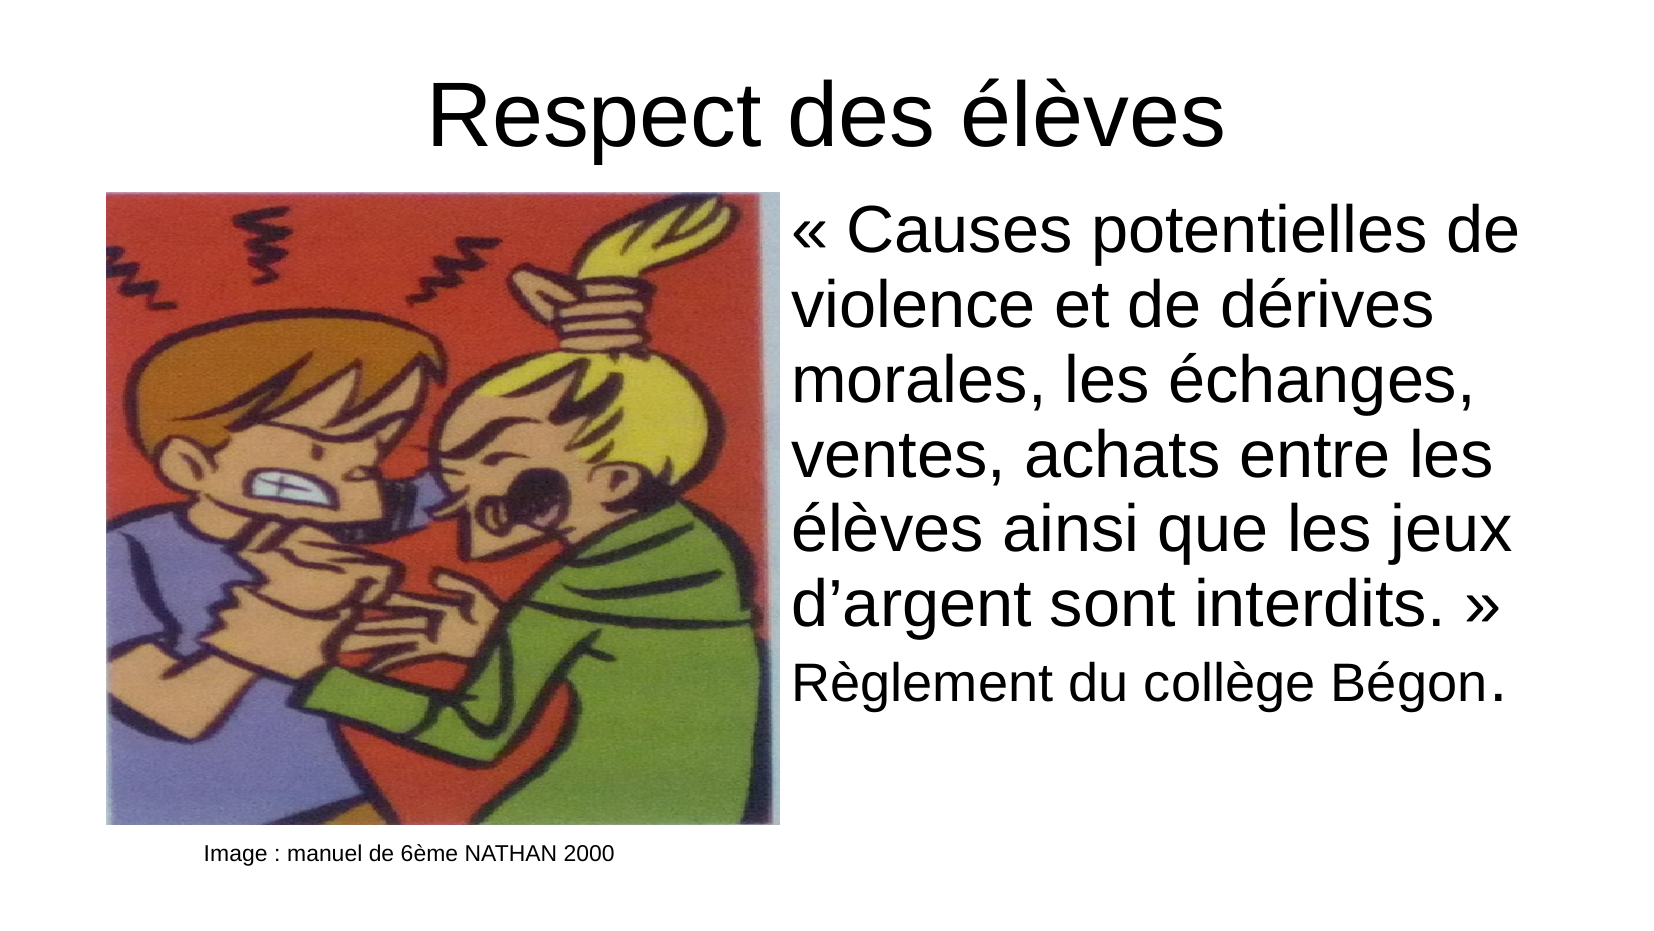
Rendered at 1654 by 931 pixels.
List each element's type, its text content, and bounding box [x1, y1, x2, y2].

title Respect des élèves [82, 37, 1571, 193]
list « Causes potentielles de violence et de dérives morales, les échanges, ventes, achats entre les élèves ainsi que les jeux d’argent sont interdits. » Règlement du collège Bégon. [720, 192, 1642, 886]
picture [106, 192, 780, 825]
text_box Image : manuel de 6ème NATHAN 2000 [188, 833, 827, 875]
